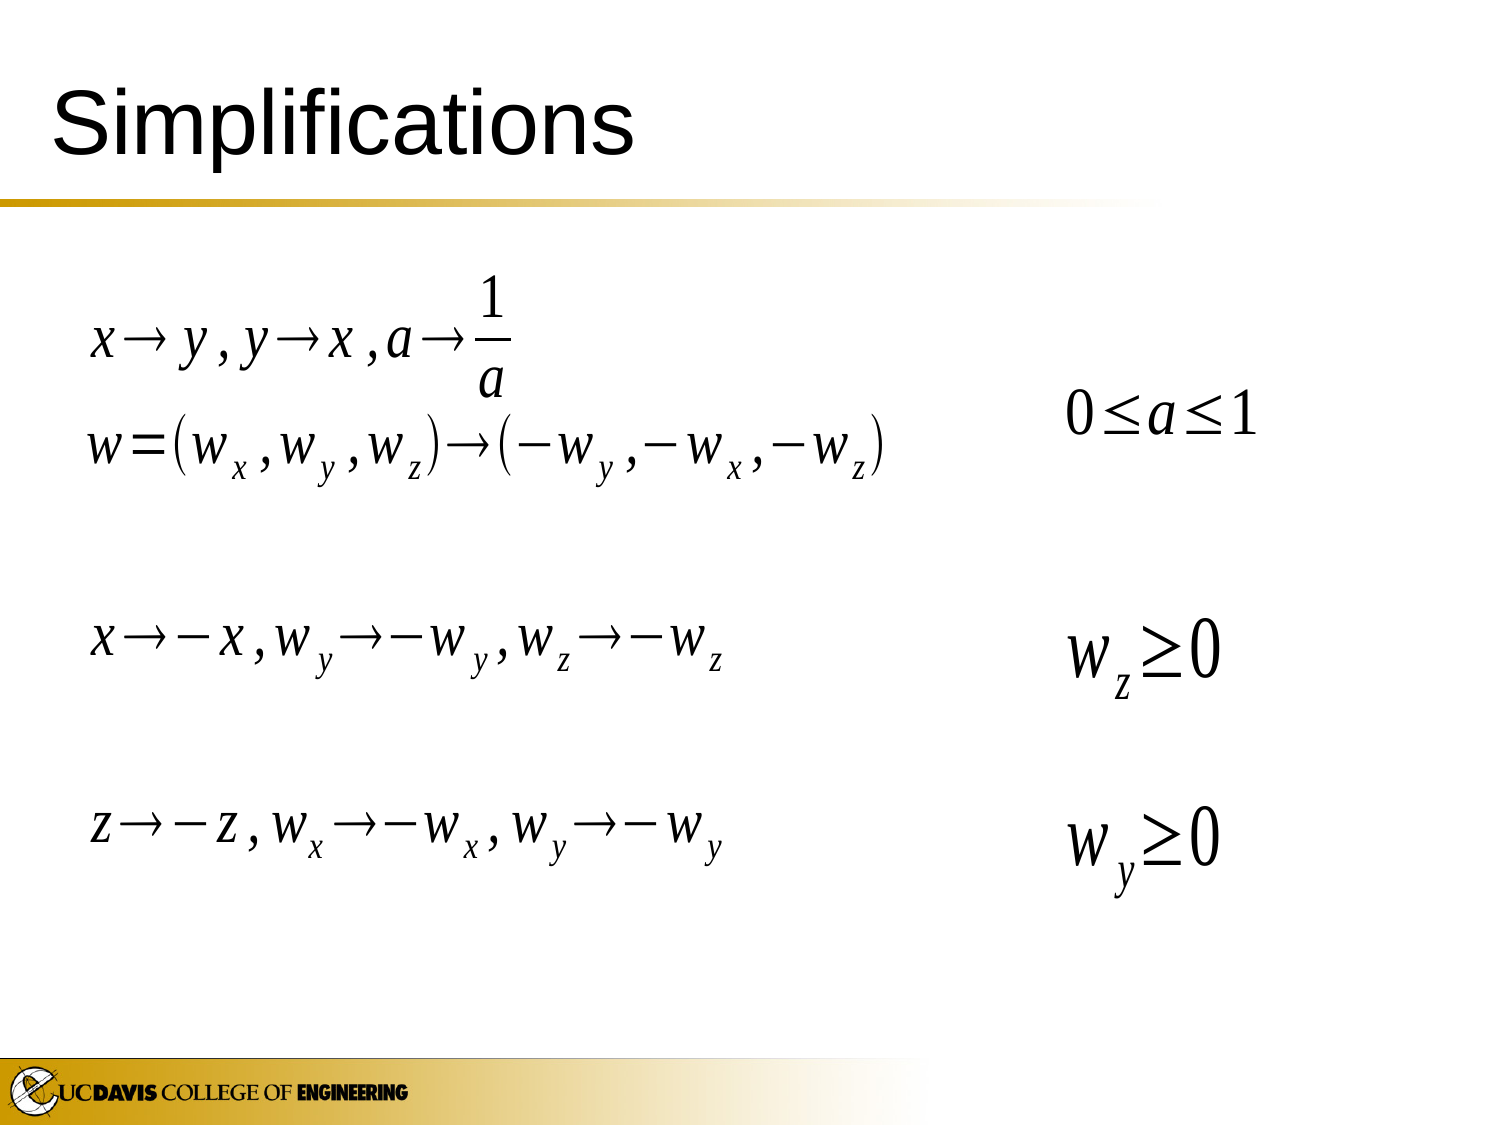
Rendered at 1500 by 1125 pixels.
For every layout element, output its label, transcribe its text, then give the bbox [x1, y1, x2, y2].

chart [72, 262, 901, 488]
picture [0, 199, 1500, 207]
title Simplifications [49, 52, 1425, 193]
chart [1050, 787, 1238, 899]
picture [0, 1058, 1201, 1125]
chart [75, 600, 736, 680]
chart [1050, 600, 1238, 712]
chart [1050, 375, 1276, 451]
chart [75, 787, 736, 867]
